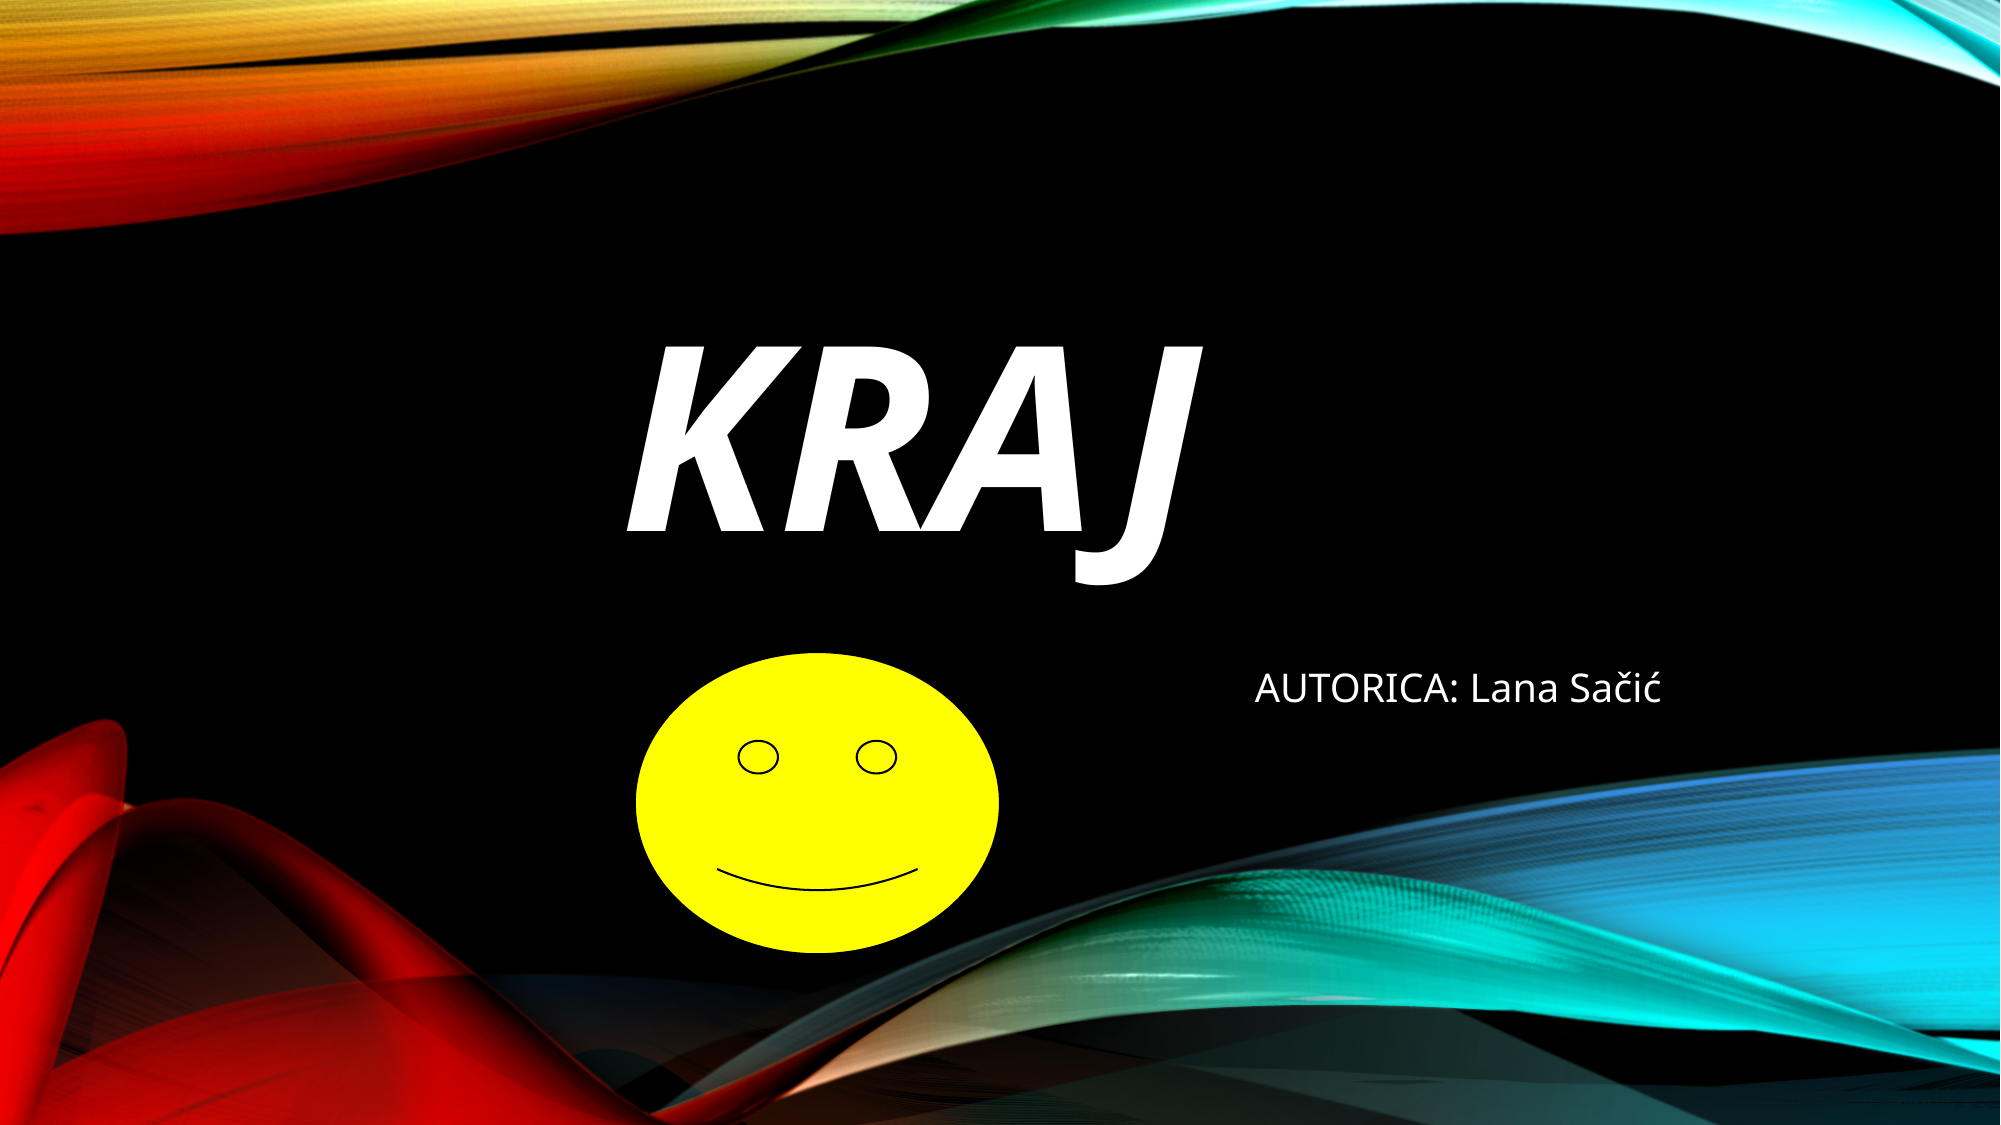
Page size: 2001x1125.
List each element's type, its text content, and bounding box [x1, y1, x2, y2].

text_box [634, 652, 1000, 955]
subtitle AUTORICA: Lana Sačić [225, 595, 1776, 709]
title KRAJ [225, 295, 1776, 595]
